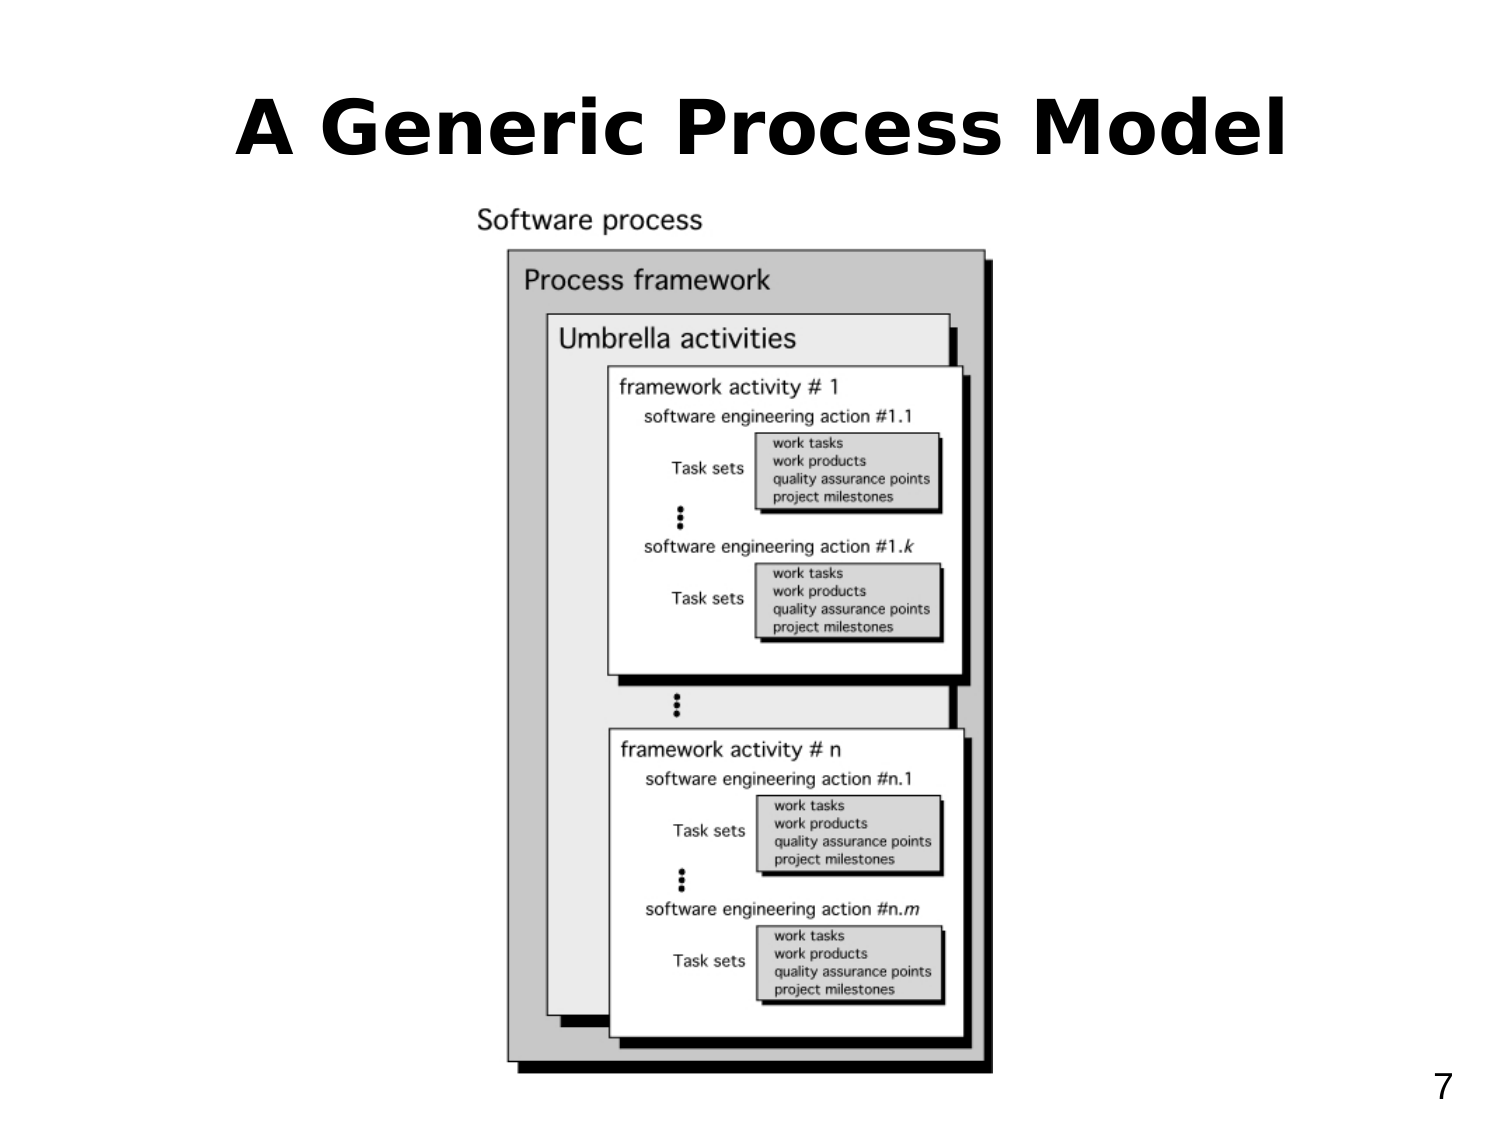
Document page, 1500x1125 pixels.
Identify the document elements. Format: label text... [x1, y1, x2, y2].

picture [477, 203, 993, 1075]
title A Generic Process Model [75, 44, 1425, 177]
